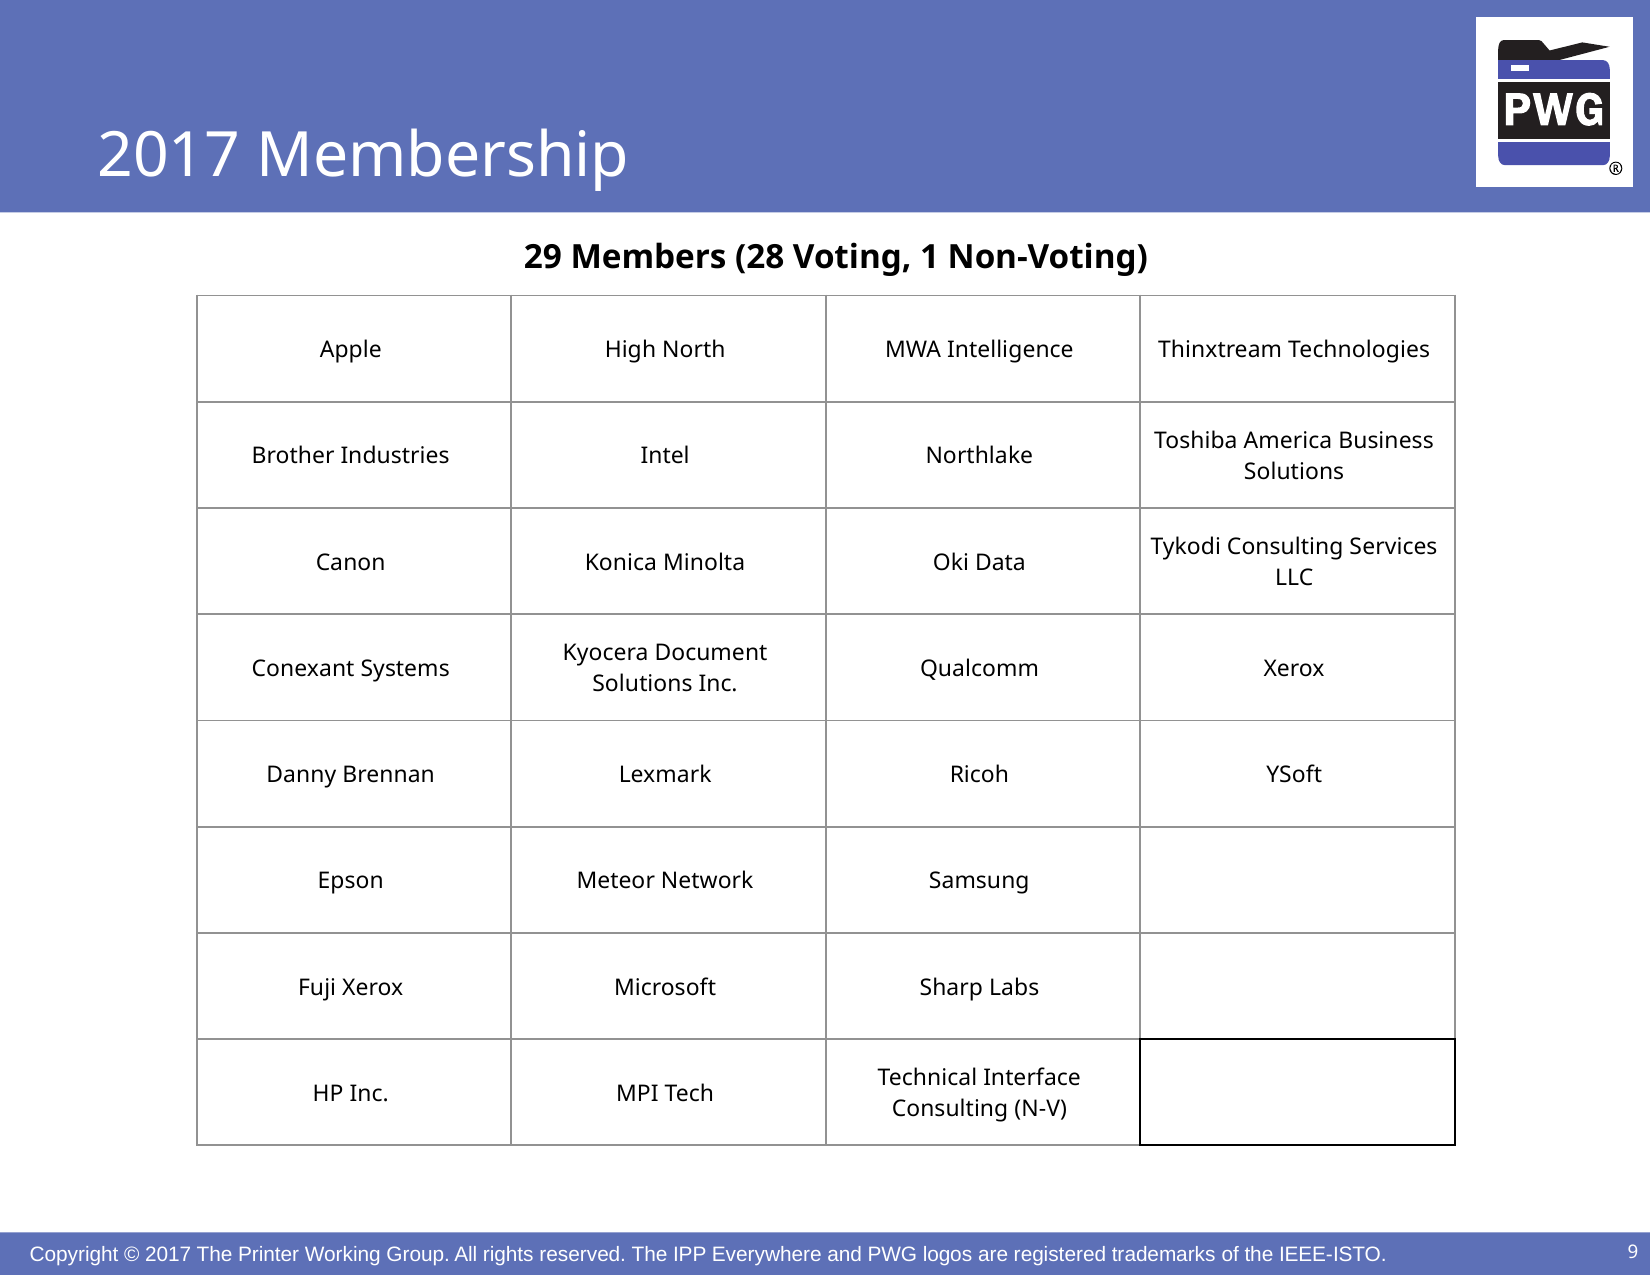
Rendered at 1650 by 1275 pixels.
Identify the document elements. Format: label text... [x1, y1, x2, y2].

table_cell Brother Industries [198, 403, 510, 507]
table_cell YSoft [1141, 721, 1454, 826]
table_header Apple [198, 296, 510, 401]
table_cell Conexant Systems [198, 615, 510, 720]
table_cell Oki Data [827, 509, 1139, 613]
table_cell Intel [512, 403, 825, 507]
table_cell Northlake [827, 403, 1139, 507]
table_cell Xerox [1141, 615, 1454, 720]
table_header MWA Intelligence [827, 296, 1139, 401]
table_header High North [512, 296, 825, 401]
table_cell Sharp Labs [827, 934, 1139, 1038]
table_cell MPI Tech [512, 1040, 825, 1144]
table_cell Toshiba America Business Solutions [1141, 403, 1454, 507]
text_box 29 Members (28 Voting, 1 Non-Voting) [82, 226, 1591, 284]
table_cell HP Inc. [198, 1040, 510, 1144]
title 2017 Membership [82, 8, 1449, 198]
table_cell Samsung [827, 828, 1139, 932]
table_cell [1141, 828, 1454, 932]
table_cell Technical Interface Consulting (N-V) [827, 1040, 1139, 1144]
table_cell Lexmark [512, 721, 825, 826]
table_cell [1141, 1040, 1454, 1144]
table_cell Kyocera Document Solutions Inc. [512, 615, 825, 720]
table_cell Fuji Xerox [198, 934, 510, 1038]
table_cell Tykodi Consulting Services LLC [1141, 509, 1454, 613]
table_cell Konica Minolta [512, 509, 825, 613]
table_cell Microsoft [512, 934, 825, 1038]
table_cell Danny Brennan [198, 721, 510, 826]
table_cell Ricoh [827, 721, 1139, 826]
table_header Thinxtream Technologies [1141, 296, 1454, 401]
table_cell [1141, 934, 1454, 1038]
table_cell Canon [198, 509, 510, 613]
table_cell Qualcomm [827, 615, 1139, 720]
table_cell Meteor Network [512, 828, 825, 932]
table_cell Epson [198, 828, 510, 932]
